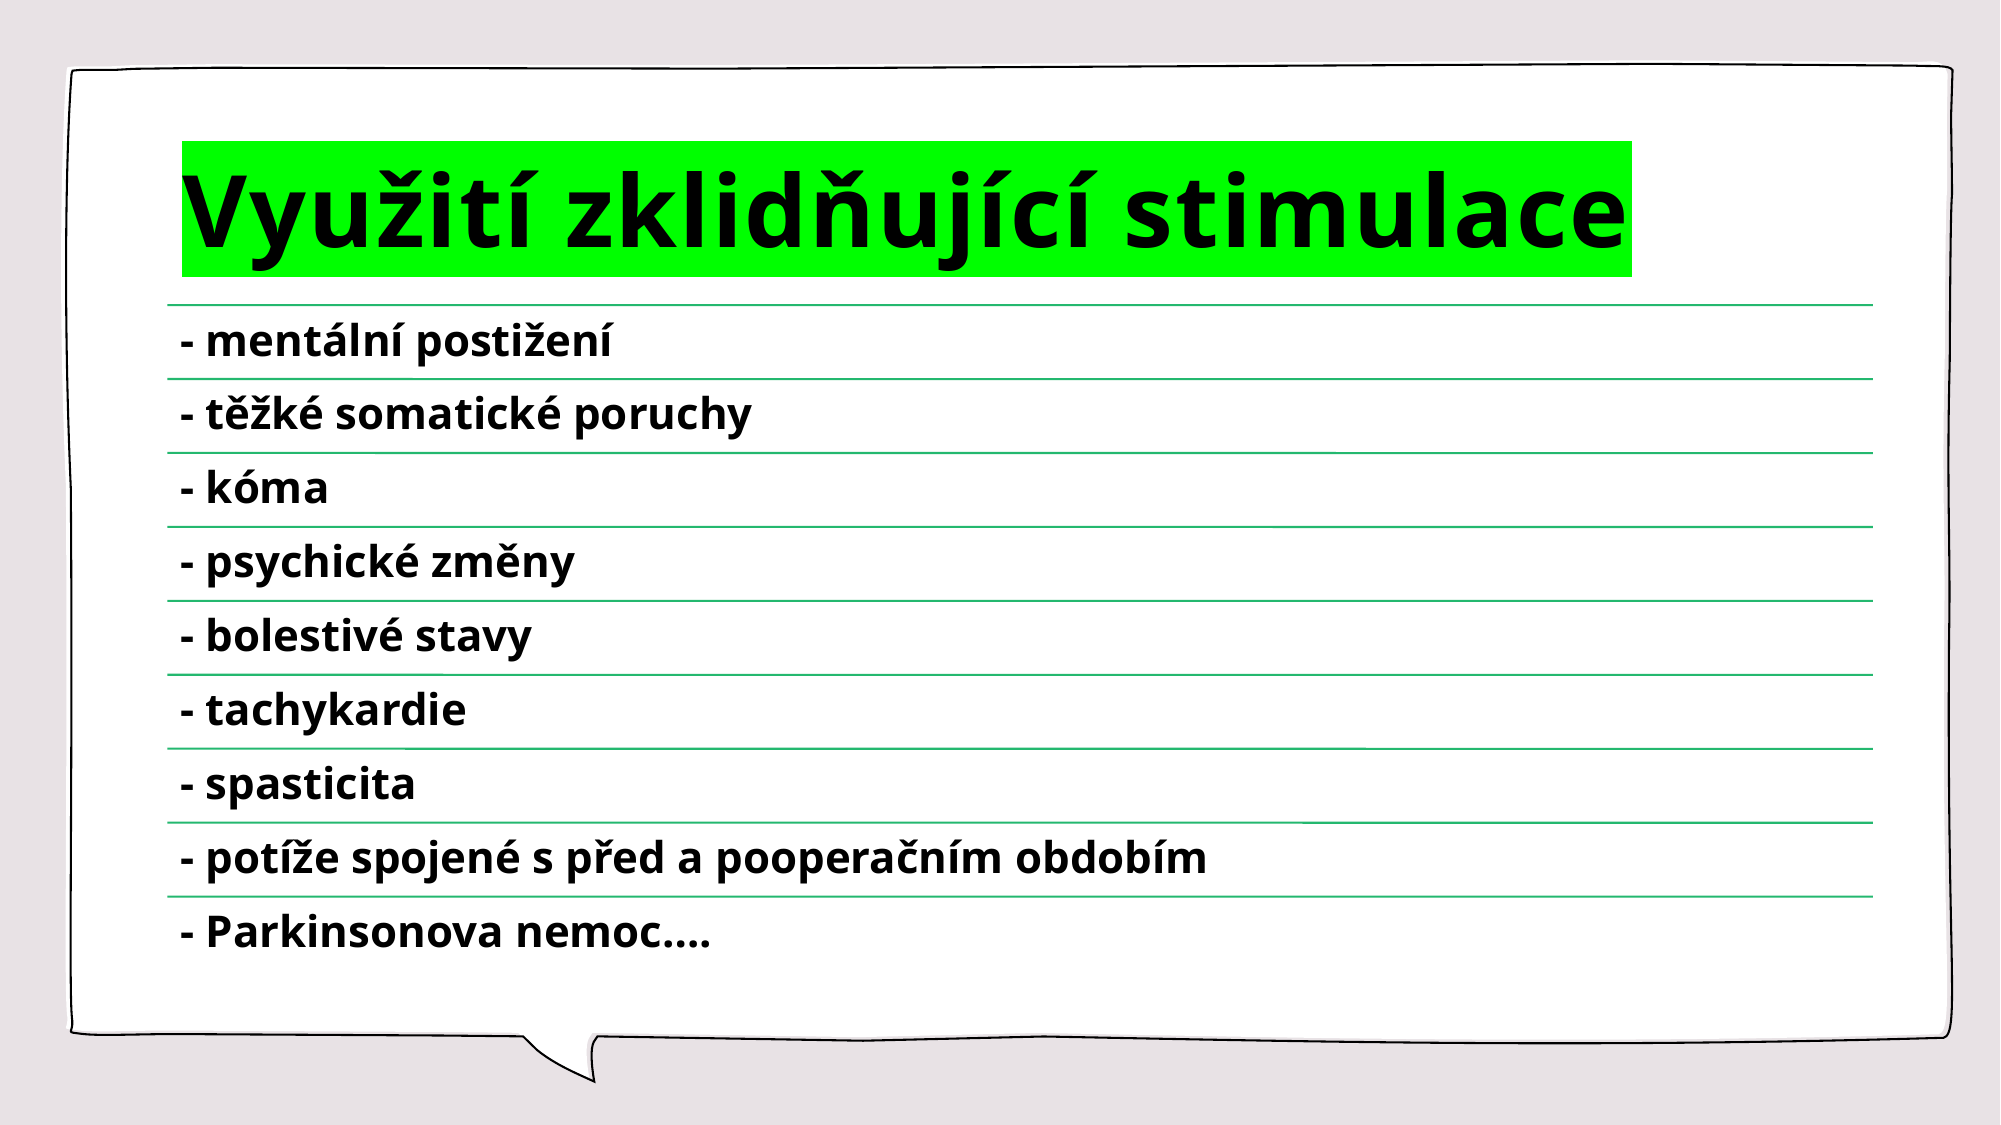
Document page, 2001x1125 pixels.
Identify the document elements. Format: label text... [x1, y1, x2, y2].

text_box - bolestivé stavy [167, 600, 1873, 673]
text_box - potíže spojené s před a pooperačním obdobím [167, 822, 1873, 895]
text_box - psychické změny [167, 526, 1873, 599]
text_box - spasticita [167, 748, 1873, 821]
title Využití zklidňující stimulace [167, 91, 1863, 304]
text_box - mentální postižení [167, 305, 1873, 378]
text_box - tachykardie [167, 674, 1873, 747]
text_box - těžké somatické poruchy [167, 379, 1873, 452]
text_box - Parkinsonova nemoc…. [167, 896, 1873, 971]
text_box - kóma [167, 453, 1873, 525]
